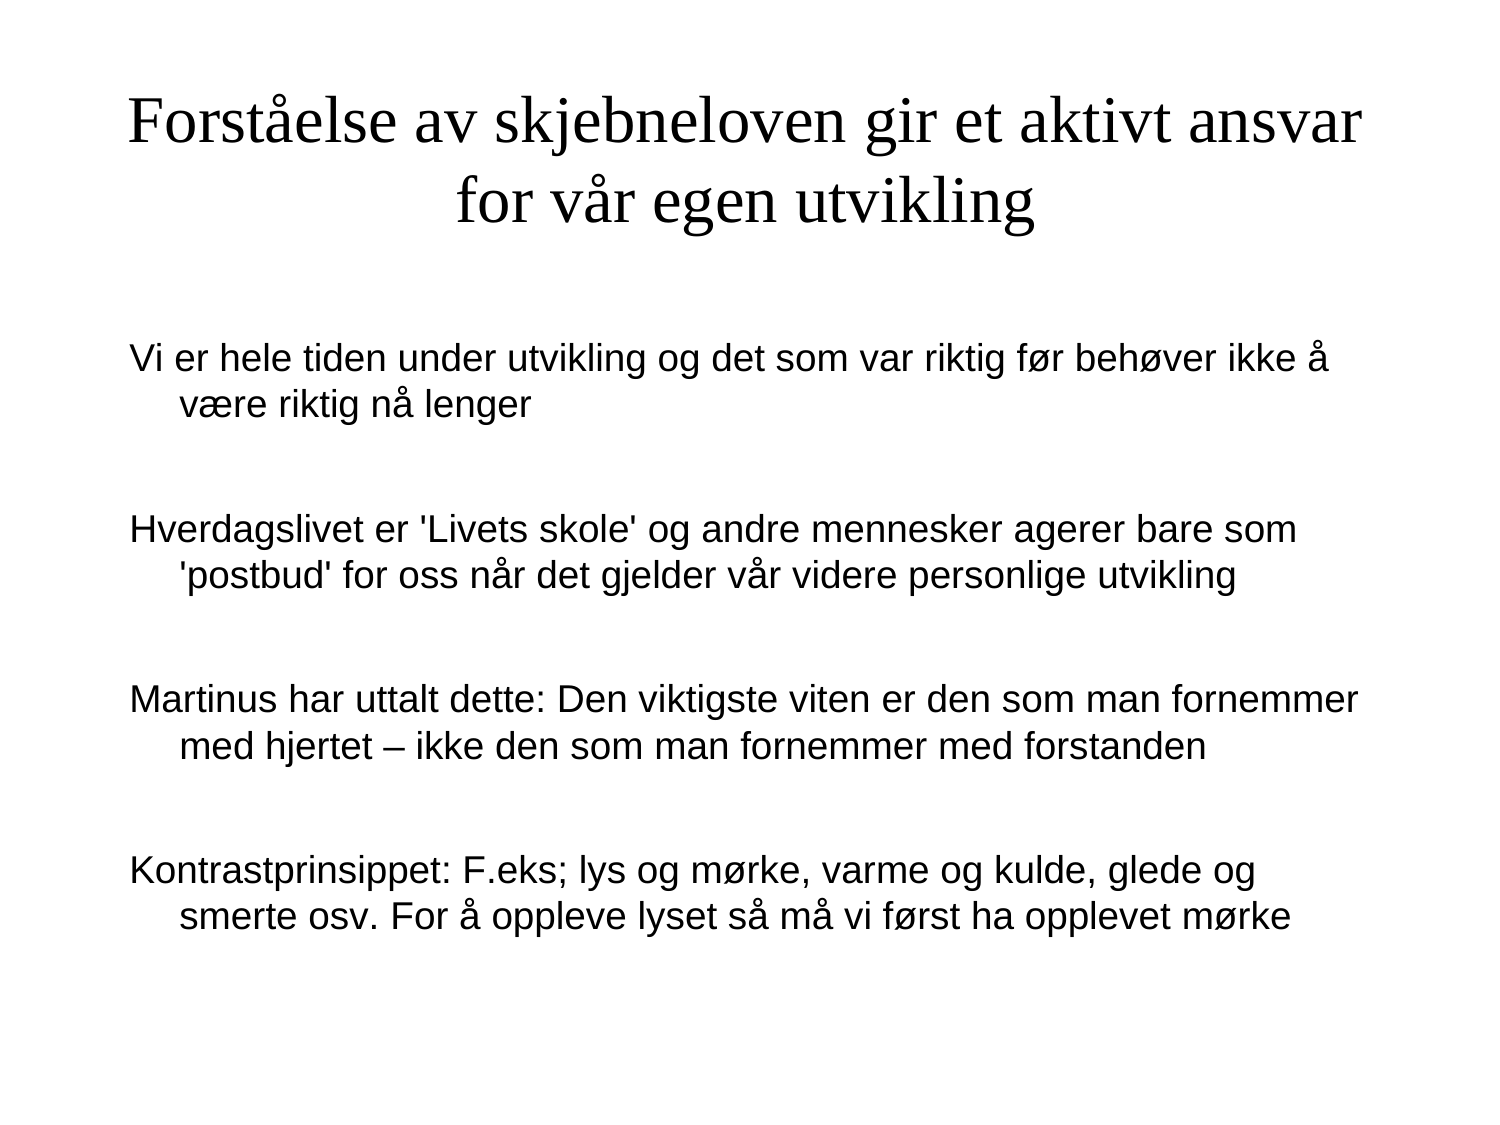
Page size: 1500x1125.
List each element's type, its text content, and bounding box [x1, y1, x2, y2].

list Vi er hele tiden under utvikling og det som var riktig før behøver ikke å være riktig nå lenger Hverdagslivet er 'Livets skole' og andre mennesker agerer bare som 'postbud' for oss når det gjelder vår videre personlige utvikling Martinus har uttalt dette: Den viktigste viten er den som man fornemmer med hjertet – ikke den som man fornemmer med forstanden Kontrastprinsippet: F.eks; lys og mørke, varme og kulde, glede og smerte osv. For å oppleve lyset så må vi først ha opplevet mørke [112, 324, 1384, 996]
title Forståelse av skjebneloven gir et aktivt ansvar for vår egen utvikling [111, 64, 1382, 248]
